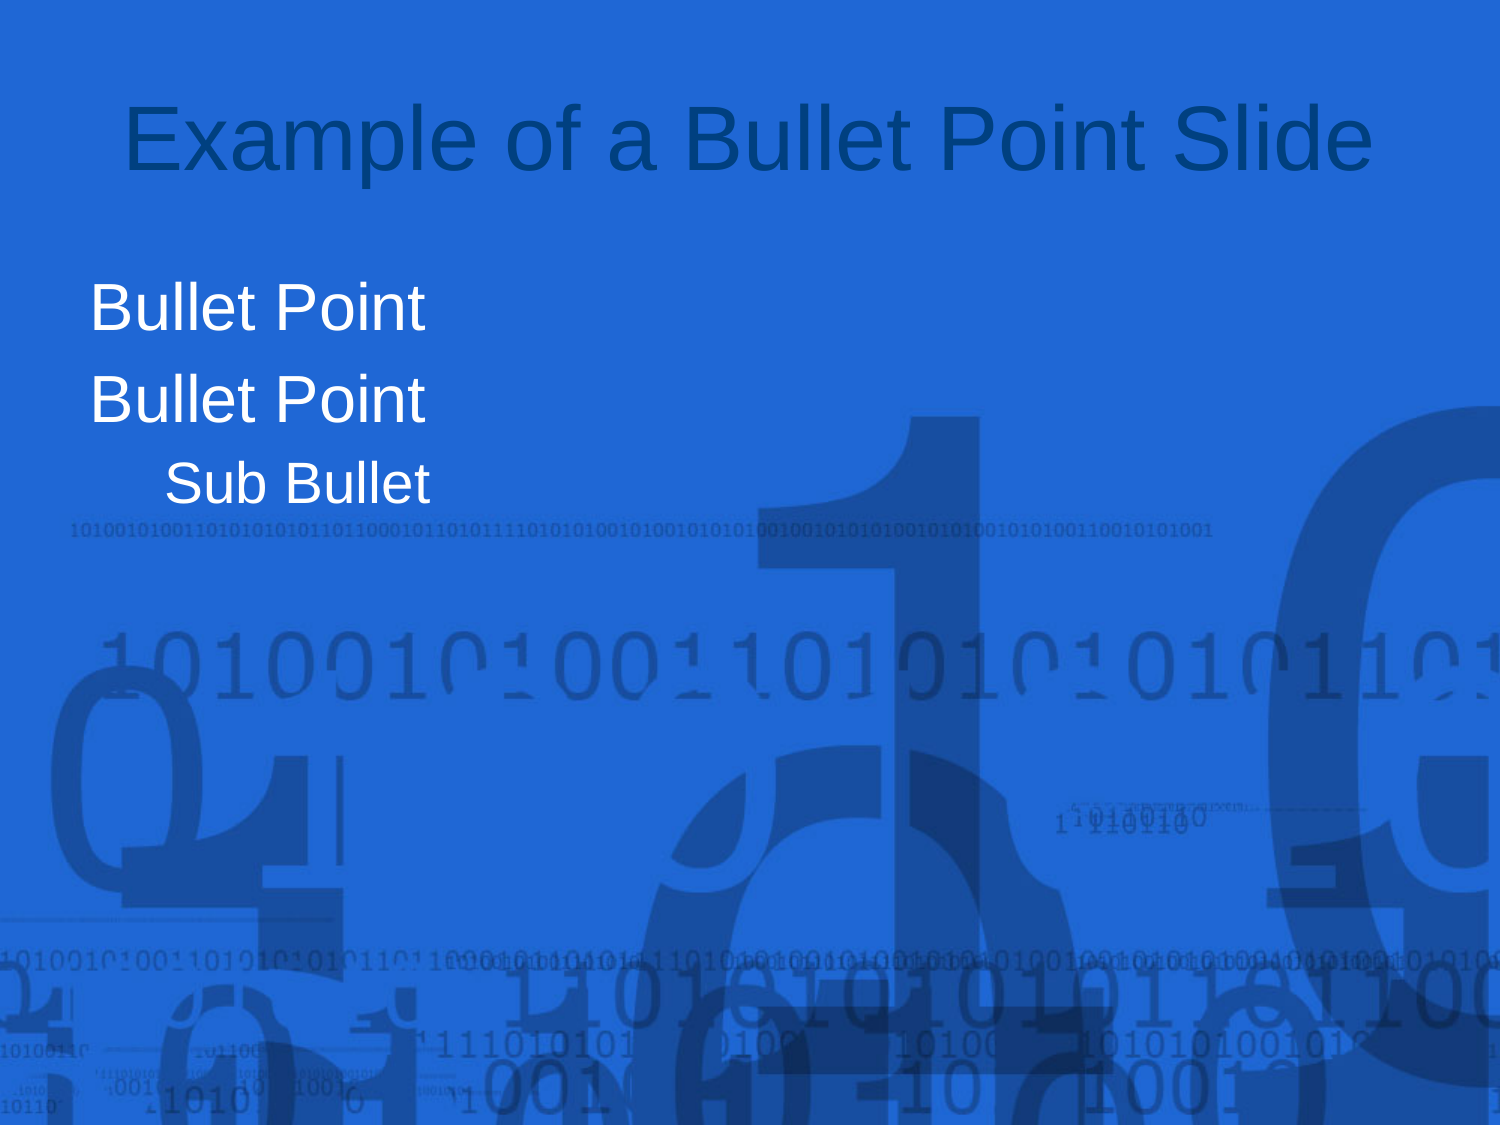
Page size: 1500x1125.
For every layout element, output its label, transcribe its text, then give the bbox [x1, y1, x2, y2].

list Bullet Point Bullet Point Sub Bullet [75, 262, 1426, 870]
picture [0, 0, 1500, 1125]
title Example of a Bullet Point Slide [75, 45, 1426, 233]
